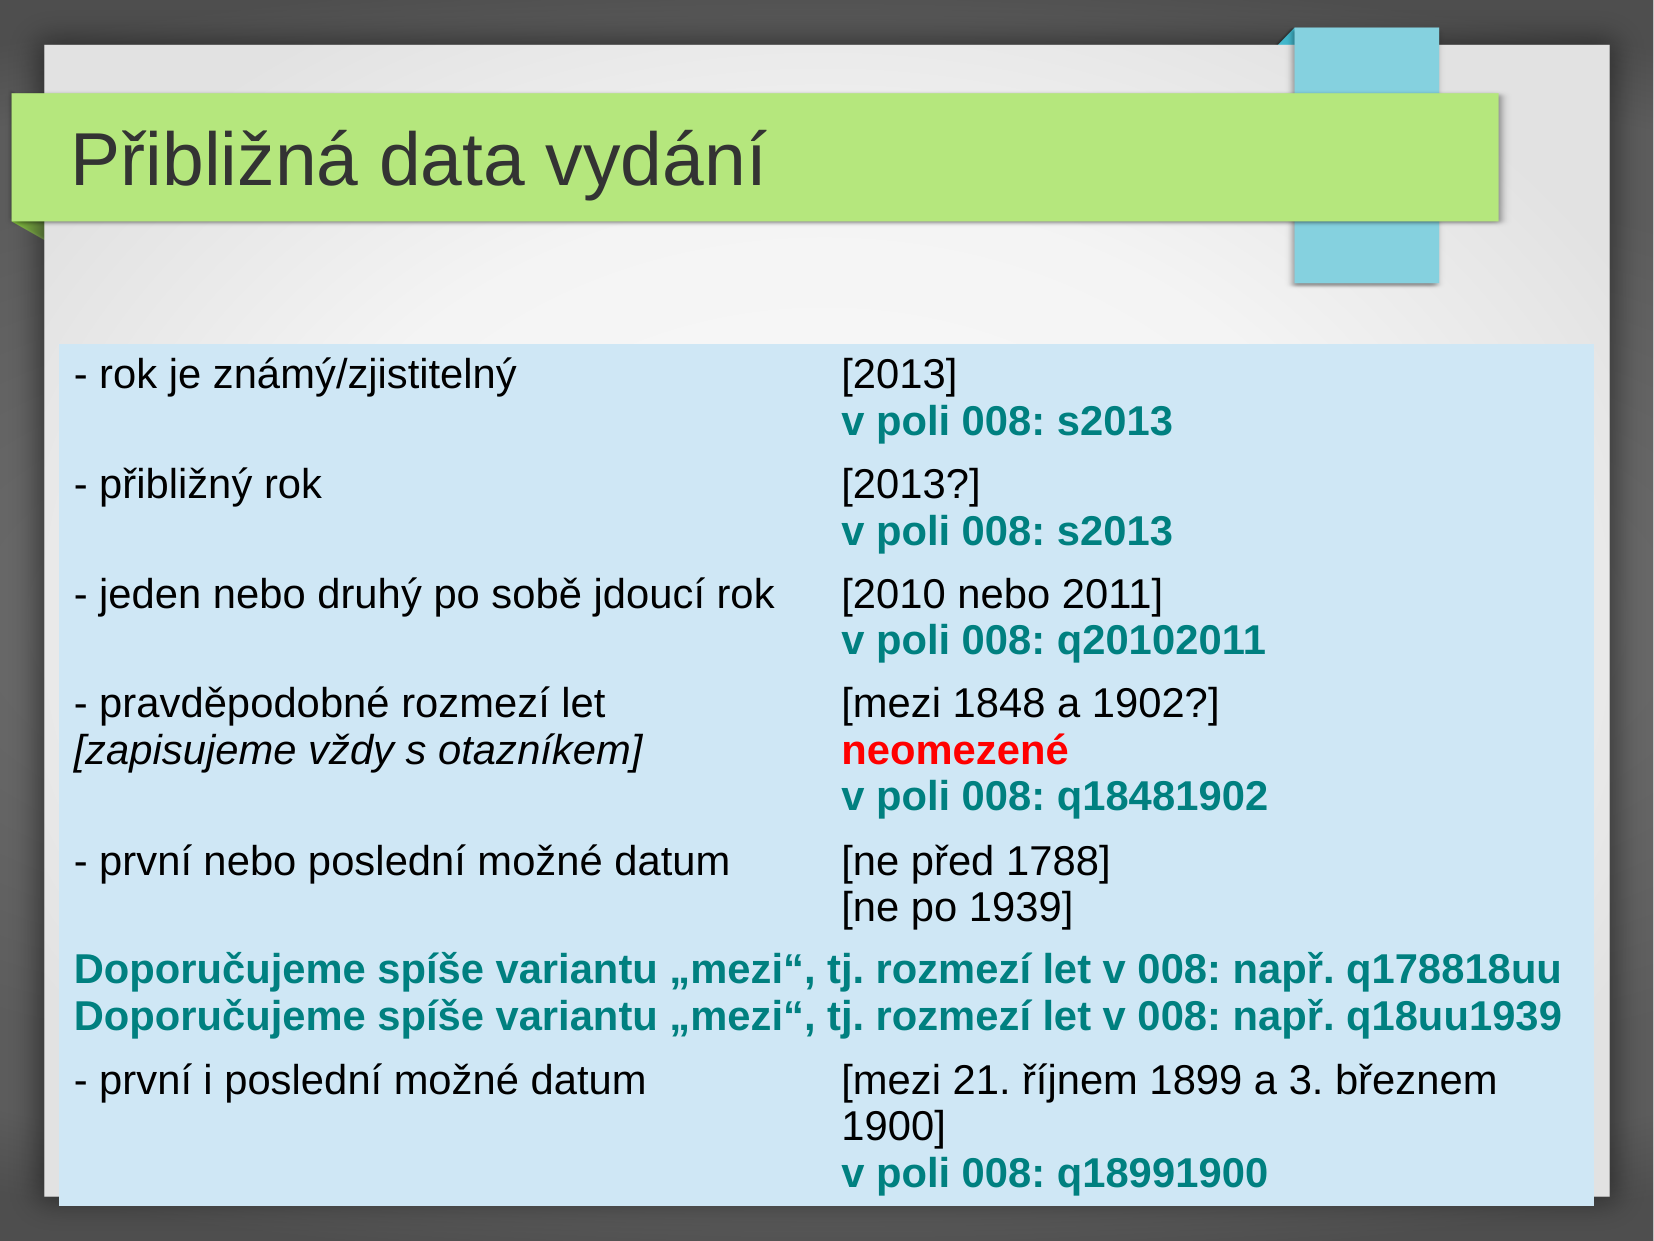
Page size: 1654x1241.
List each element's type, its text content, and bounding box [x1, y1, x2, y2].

picture [0, 0, 1654, 1241]
table_cell [ne před 1788] [ne po 1939] [827, 830, 1594, 939]
table_cell [mezi 21. říjnem 1899 a 3. březnem 1900] v poli 008: q18991900 [827, 1049, 1594, 1206]
table_cell - přibližný rok [59, 453, 827, 563]
table_header - rok je známý/zjistitelný [59, 344, 827, 453]
table_cell [2010 nebo 2011] v poli 008: q20102011 [827, 563, 1594, 673]
table_cell - pravděpodobné rozmezí let [zapisujeme vždy s otazníkem] [59, 673, 827, 830]
table_cell [2013?] v poli 008: s2013 [827, 453, 1594, 563]
table_cell Doporučujeme spíše variantu „mezi“, tj. rozmezí let v 008: např. q178818uu Doporučujeme spíše variantu „mezi“, tj. rozmezí let v 008: např. q18uu1939 [59, 939, 1594, 1049]
table_cell - první nebo poslední možné datum [59, 830, 827, 939]
table_cell - jeden nebo druhý po sobě jdoucí rok [59, 563, 827, 673]
table_cell [mezi 1848 a 1902?] neomezené v poli 008: q18481902 [827, 673, 1594, 830]
table_cell - první i poslední možné datum [59, 1049, 827, 1206]
title Přibližná data vydání [70, 106, 1229, 213]
table_header [2013] v poli 008: s2013 [827, 344, 1594, 453]
